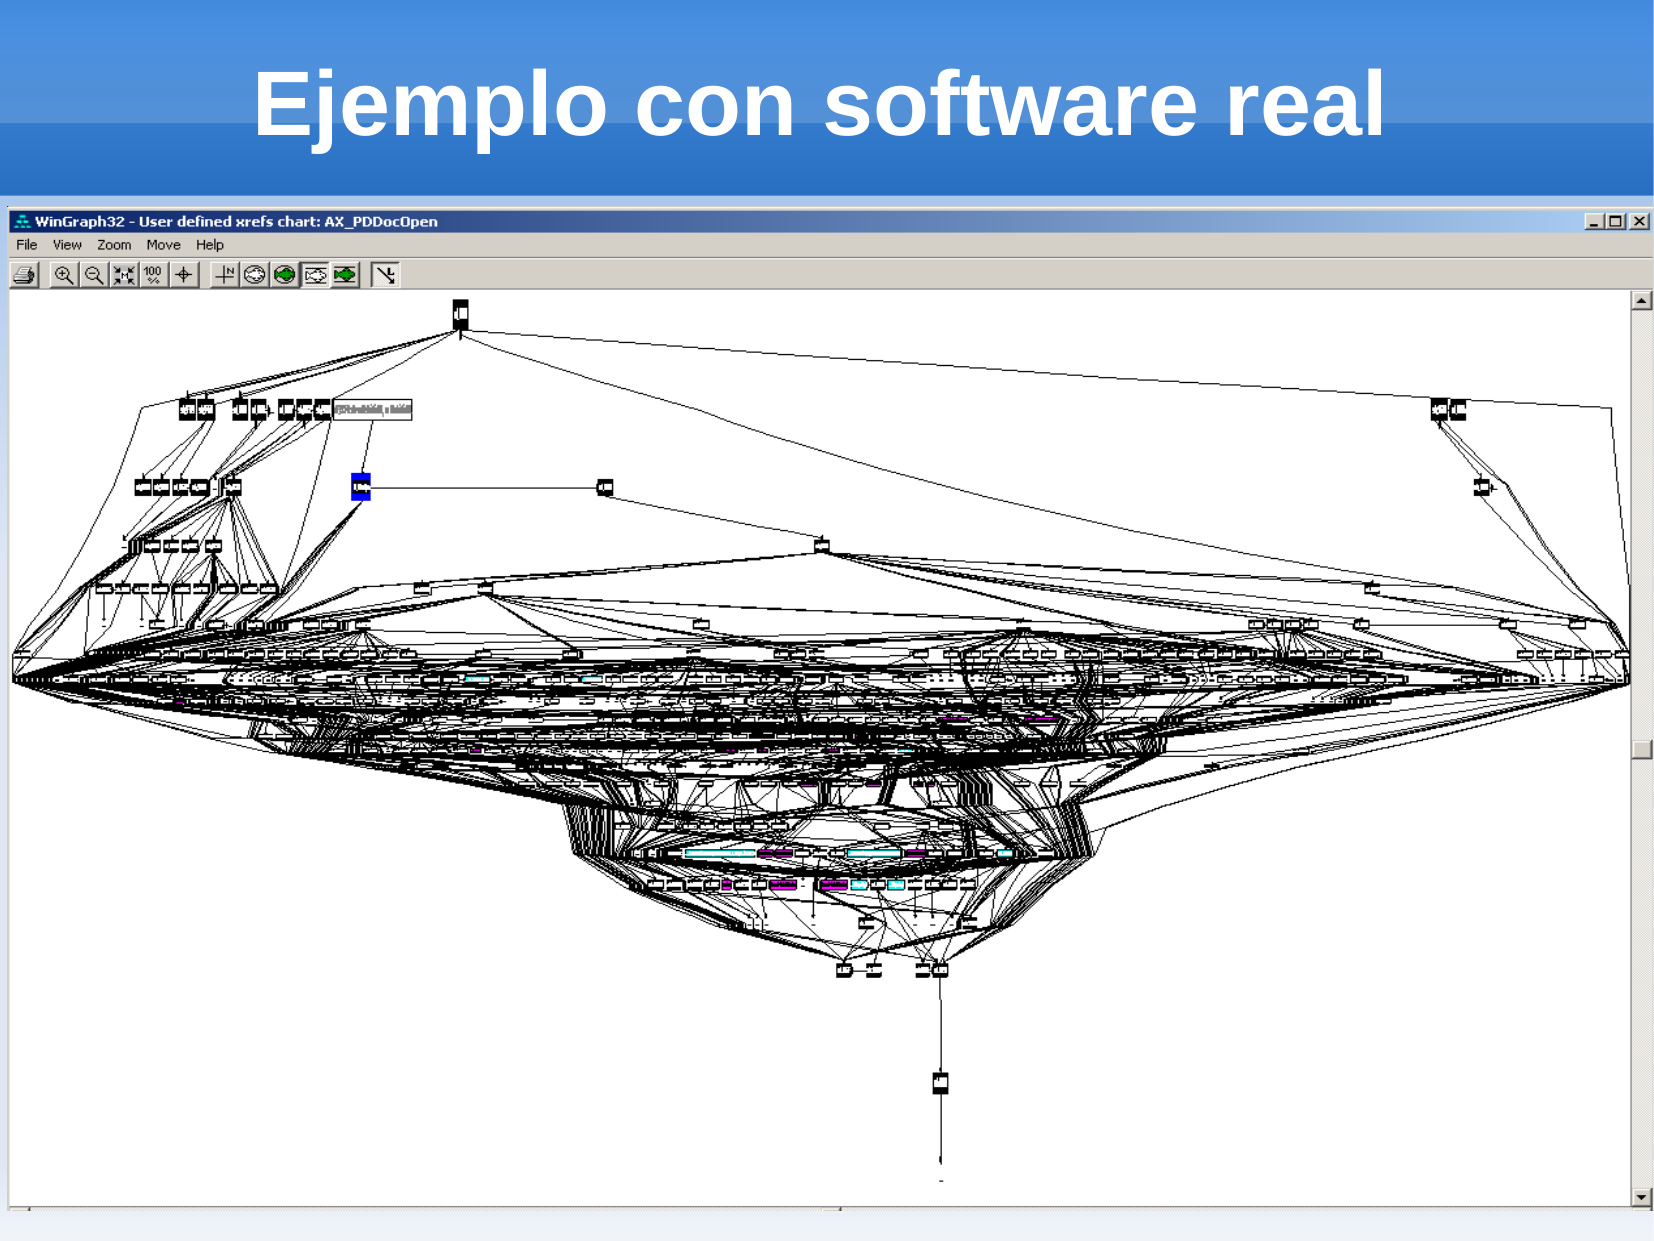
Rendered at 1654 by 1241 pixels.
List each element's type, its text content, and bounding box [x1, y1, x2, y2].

picture [0, 0, 1654, 1241]
title Ejemplo con software real [76, 7, 1565, 200]
